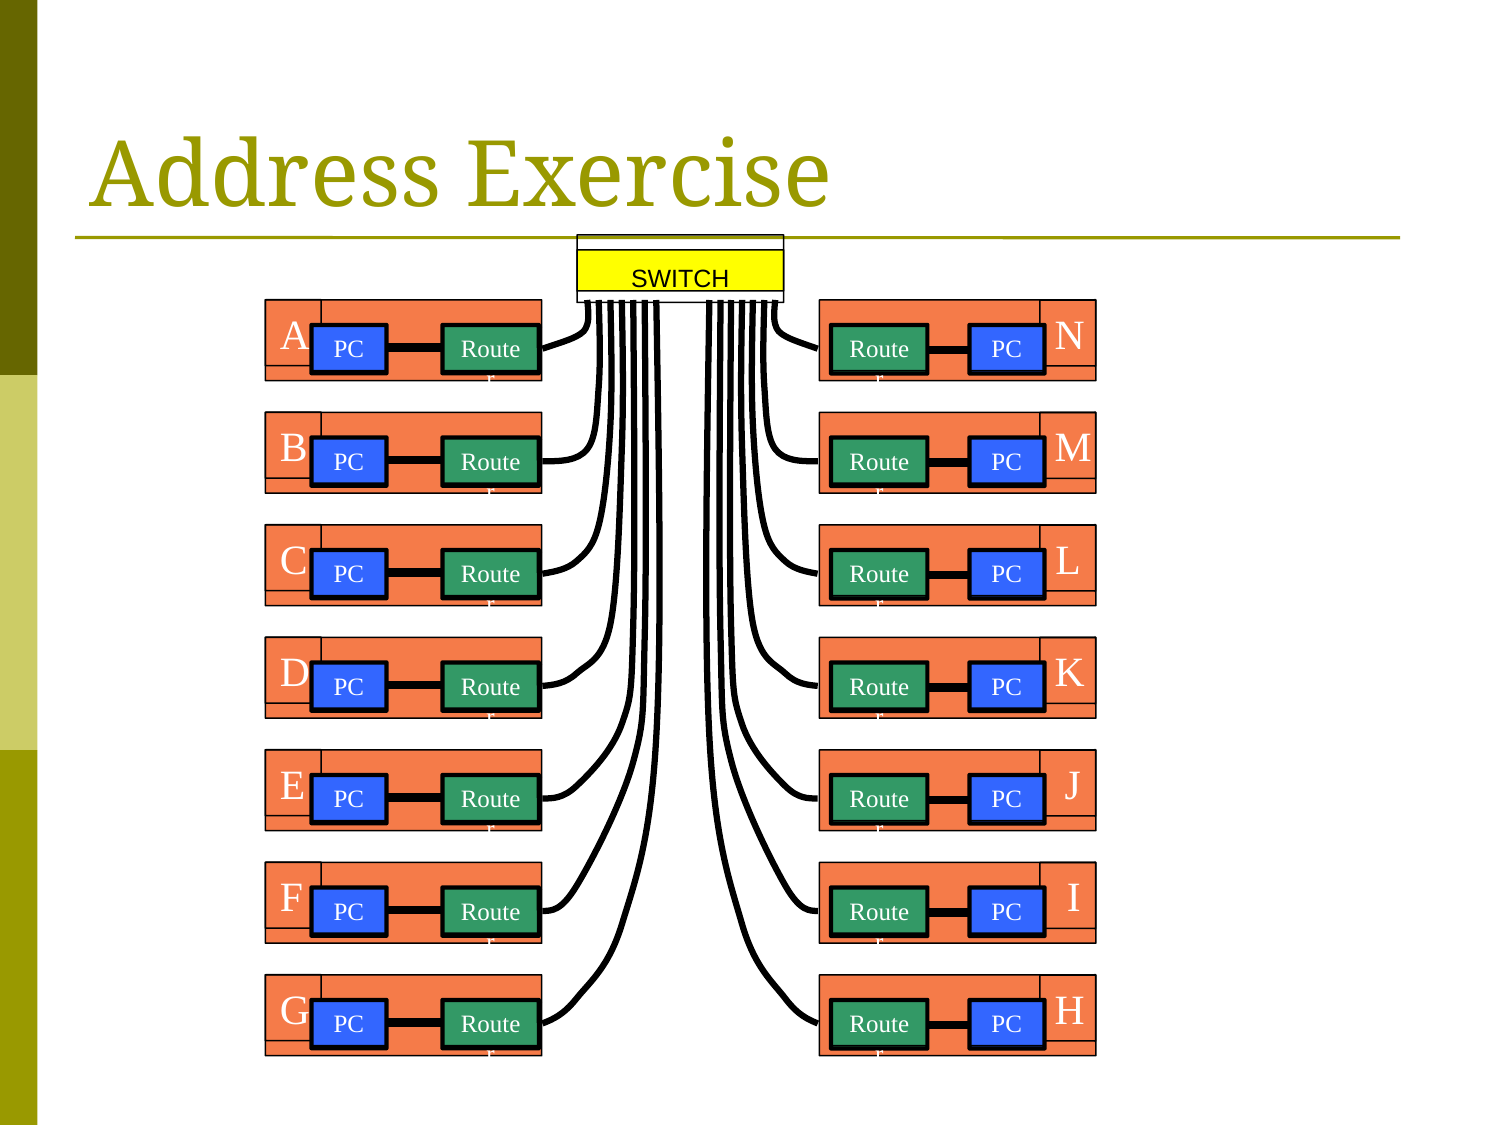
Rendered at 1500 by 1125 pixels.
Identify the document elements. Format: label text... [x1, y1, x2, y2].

text_box [265, 914, 442, 944]
text_box D [265, 637, 322, 703]
text_box Router [442, 324, 539, 401]
text_box C [265, 524, 322, 591]
text_box [819, 974, 1039, 1056]
text_box PC [969, 887, 1045, 933]
text_box [265, 802, 442, 831]
text_box Router [830, 324, 928, 401]
text_box Router [442, 662, 539, 738]
text_box PC [311, 887, 387, 933]
text_box Router [830, 999, 928, 1076]
text_box PC [969, 999, 1045, 1046]
text_box L [1039, 525, 1096, 591]
text_box I [1039, 862, 1096, 928]
text_box [265, 464, 442, 494]
text_box [819, 862, 1039, 944]
text_box PC [969, 324, 1045, 371]
text_box Router [830, 887, 928, 963]
text_box [819, 524, 1039, 606]
text_box [928, 917, 1096, 944]
text_box Router [830, 437, 928, 513]
text_box [928, 579, 1096, 606]
text_box Router [442, 887, 539, 963]
text_box [322, 862, 542, 944]
text_box [819, 299, 1039, 381]
text_box PC [311, 549, 387, 596]
text_box [928, 354, 1096, 381]
text_box Router [830, 549, 928, 626]
text_box B [265, 412, 322, 478]
text_box [322, 749, 542, 831]
text_box [819, 749, 1039, 831]
text_box K [1039, 637, 1096, 703]
title Address Exercise [75, 45, 1426, 233]
text_box Router [442, 437, 539, 513]
text_box [322, 524, 542, 606]
text_box PC [969, 437, 1045, 483]
text_box PC [969, 662, 1045, 708]
text_box [928, 692, 1096, 719]
text_box [928, 804, 1096, 831]
text_box F [265, 862, 322, 928]
text_box H [1039, 975, 1096, 1041]
text_box [928, 1029, 1096, 1056]
text_box [819, 637, 1039, 719]
text_box PC [311, 999, 387, 1046]
text_box A [265, 299, 322, 366]
text_box E [265, 749, 322, 816]
text_box J [1039, 750, 1096, 816]
text_box [928, 467, 1096, 494]
text_box M [1039, 412, 1096, 478]
text_box PC [311, 774, 387, 821]
text_box [265, 1027, 442, 1056]
text_box SWITCH [577, 235, 784, 301]
text_box Router [442, 774, 539, 851]
text_box PC [311, 324, 387, 371]
text_box Router [442, 999, 539, 1076]
text_box PC [311, 437, 387, 483]
text_box [322, 299, 542, 381]
text_box [265, 352, 442, 381]
text_box Router [830, 662, 928, 738]
text_box [322, 412, 542, 494]
text_box G [265, 974, 322, 1041]
text_box PC [969, 549, 1045, 596]
text_box PC [311, 662, 387, 708]
text_box N [1039, 299, 1096, 366]
text_box [322, 637, 542, 719]
text_box [819, 412, 1039, 494]
text_box [265, 577, 442, 606]
text_box PC [969, 774, 1045, 821]
text_box [322, 974, 542, 1056]
text_box Router [442, 549, 539, 626]
text_box Router [830, 774, 928, 851]
text_box [265, 689, 442, 719]
